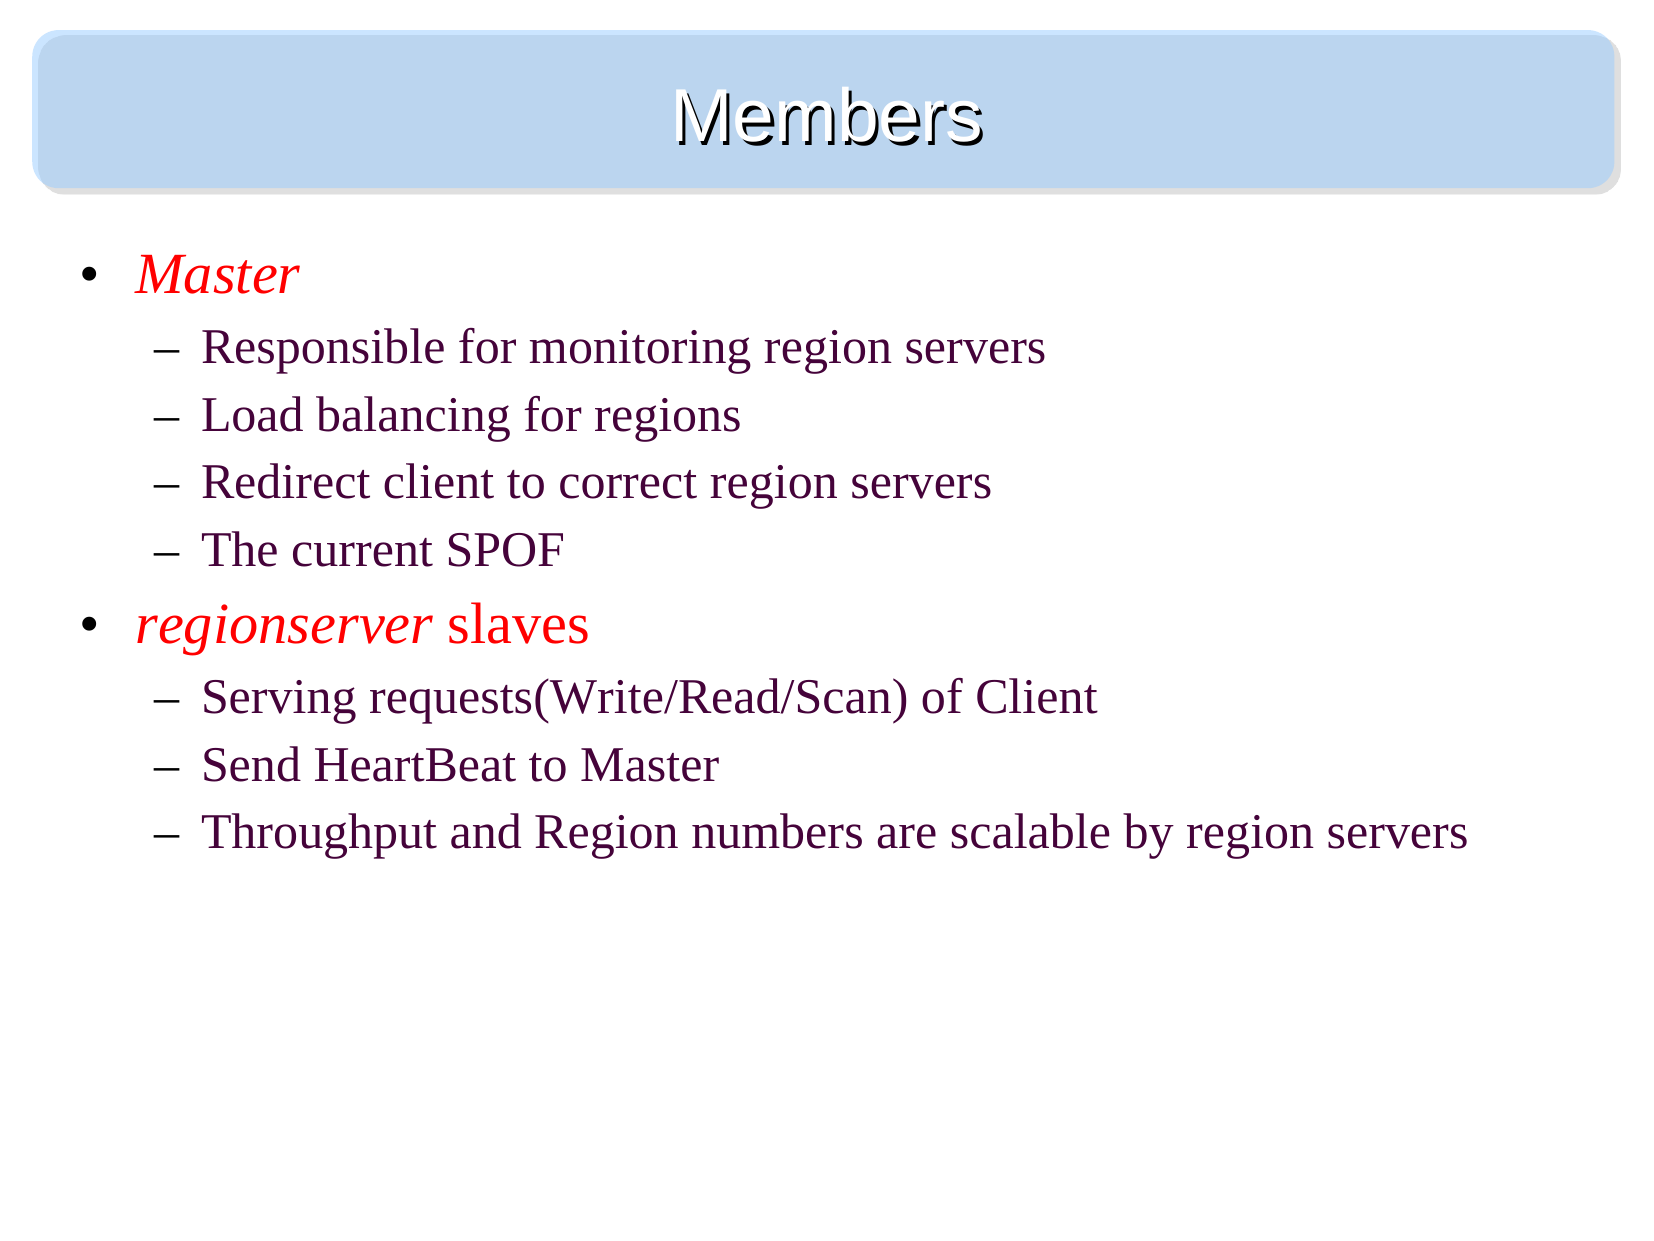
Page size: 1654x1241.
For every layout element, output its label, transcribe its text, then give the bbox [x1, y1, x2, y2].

title Members [123, 12, 1530, 219]
list Master Responsible for monitoring region servers Load balancing for regions Redirect client to correct region servers The current SPOF regionserver slaves Serving requests(Write/Read/Scan) of Client Send HeartBeat to Master Throughput and Region numbers are scalable by region servers [64, 234, 1600, 1053]
text_box [1530, 30, 1615, 189]
text_box [32, 30, 123, 189]
